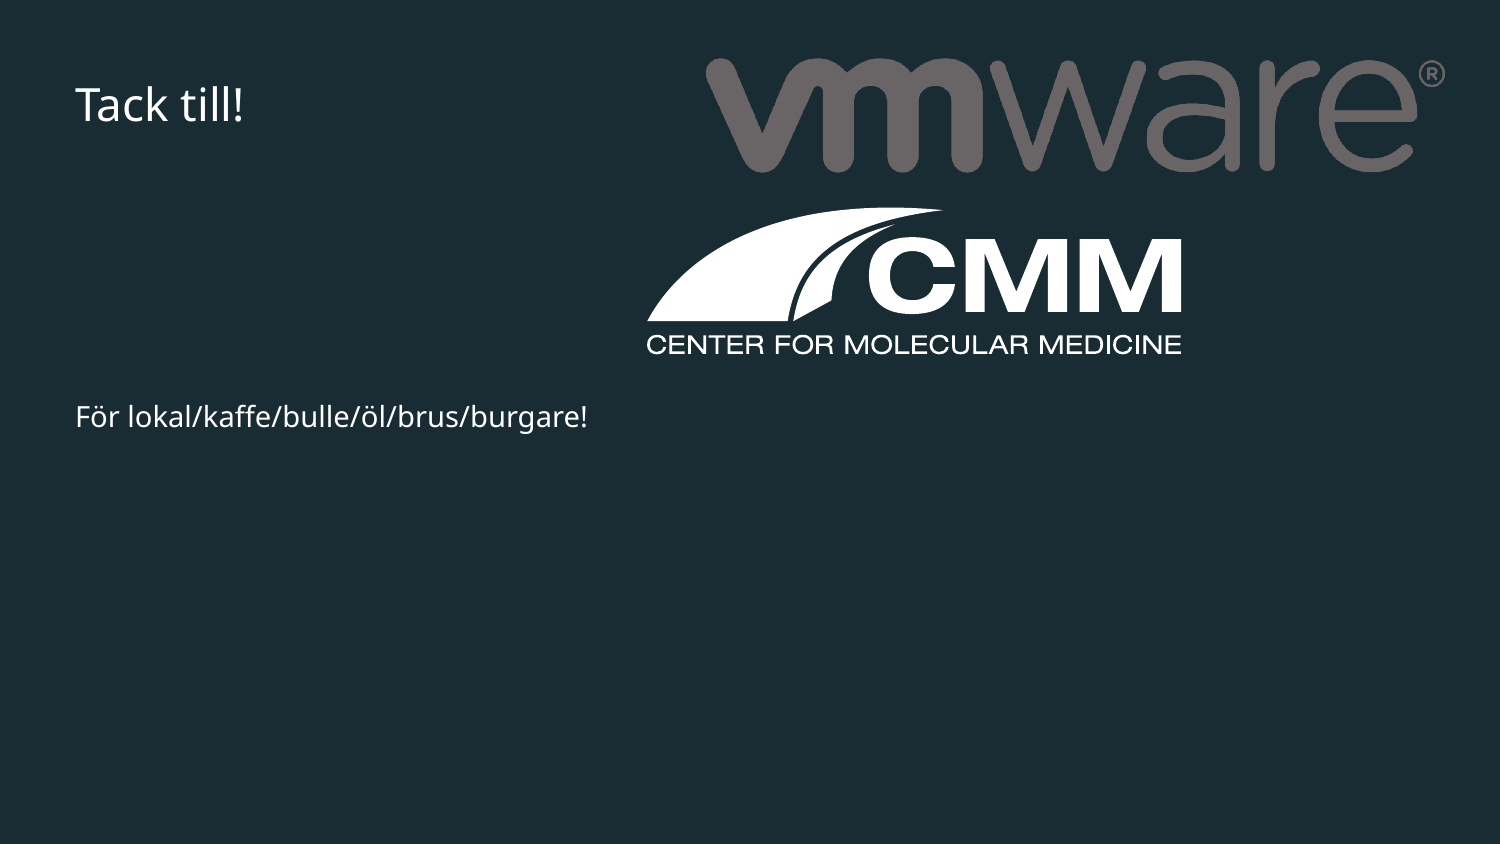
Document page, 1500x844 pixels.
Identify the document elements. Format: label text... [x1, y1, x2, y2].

picture [698, 54, 1447, 178]
picture [647, 207, 1182, 355]
list För lokal/kaffe/bulle/öl/brus/burgare! [75, 197, 1425, 687]
title Tack till! [75, 33, 1425, 175]
